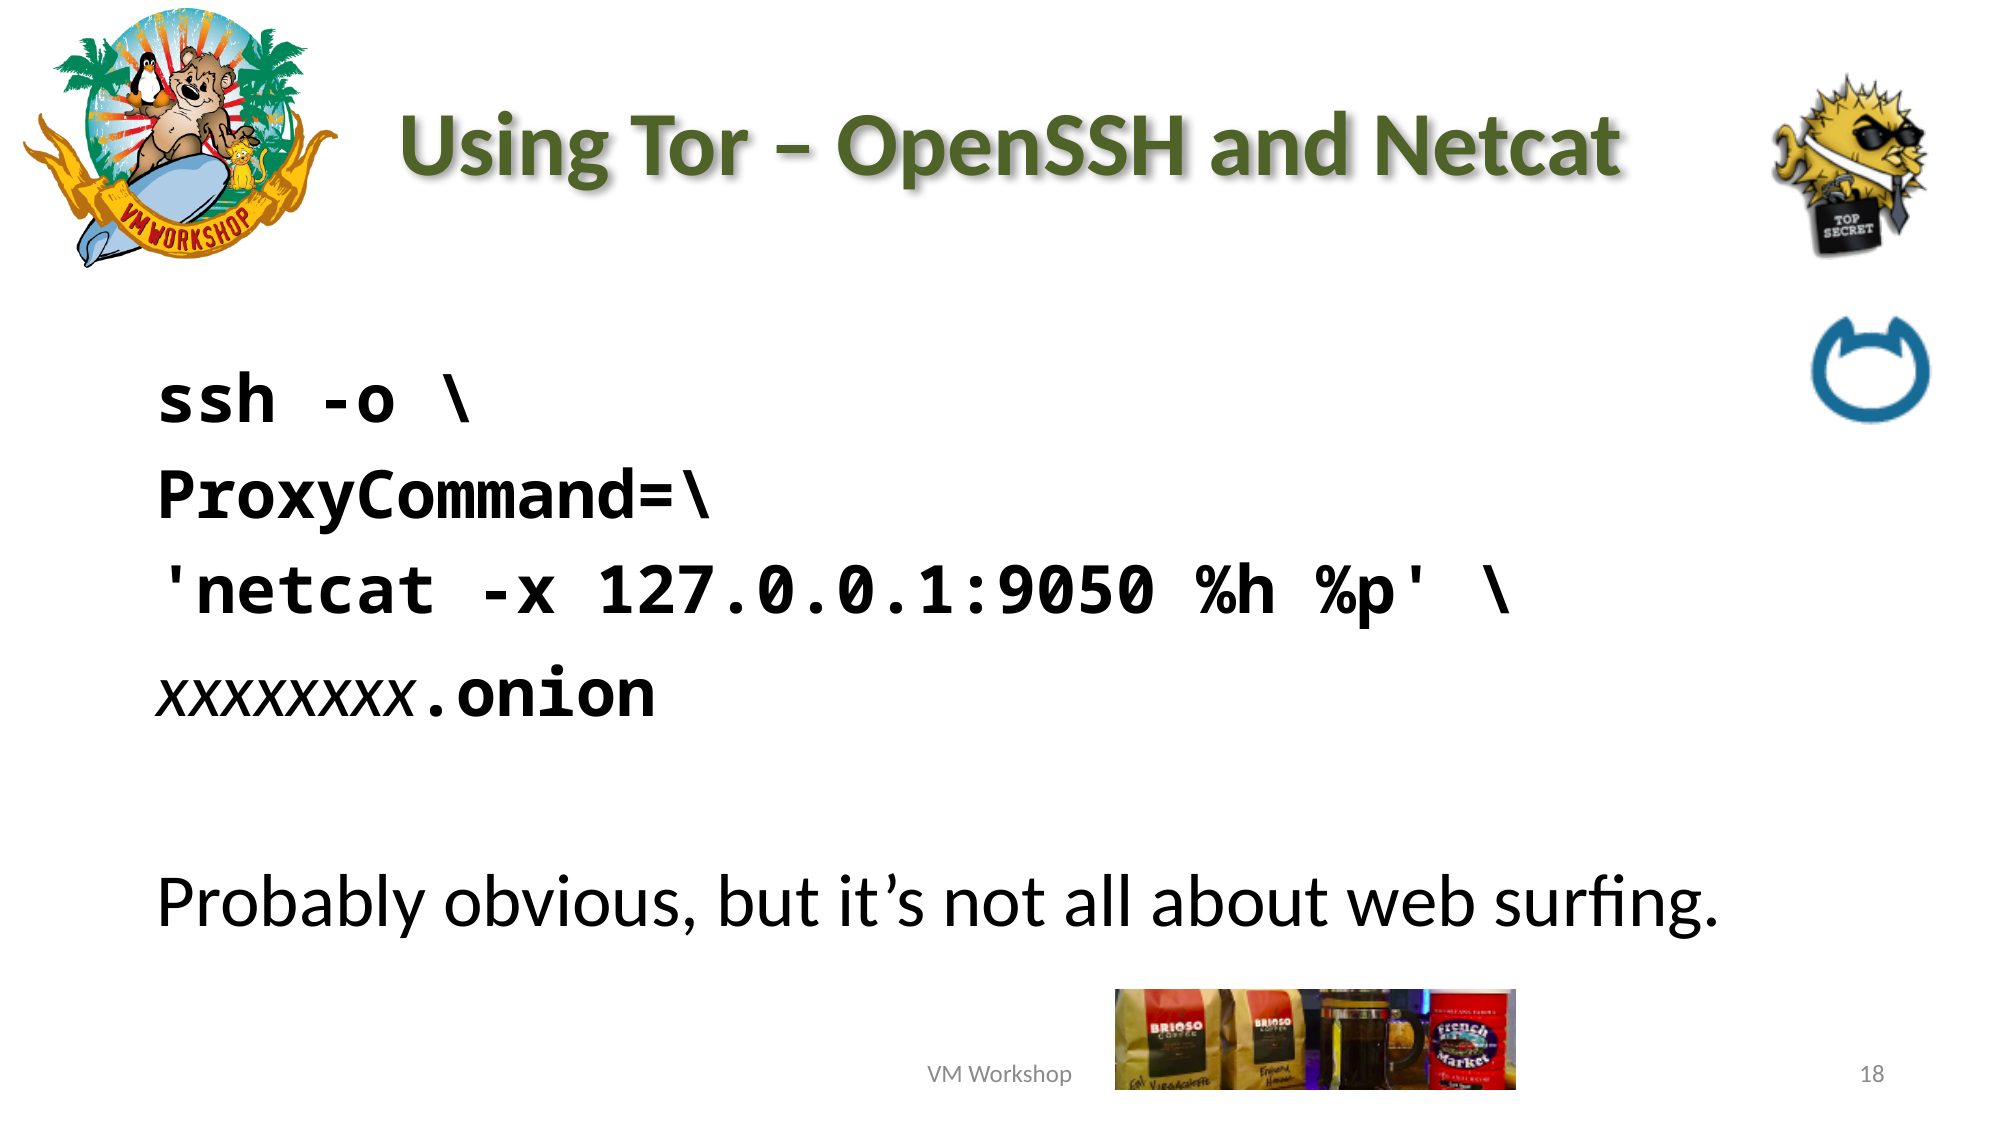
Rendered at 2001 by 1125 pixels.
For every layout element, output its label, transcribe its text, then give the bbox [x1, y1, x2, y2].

list ssh -o \ ProxyCommand=\ 'netcat -x 127.0.0.1:9050 %h %p' \ xxxxxxxx.onion Probably obvious, but it’s not all about web surfing. [156, 251, 2000, 1013]
picture [1800, 299, 1946, 451]
picture [23, 8, 338, 269]
picture [1115, 1013, 1516, 1090]
picture [1754, 70, 1951, 263]
title Using Tor – OpenSSH and Netcat [383, 45, 1913, 233]
